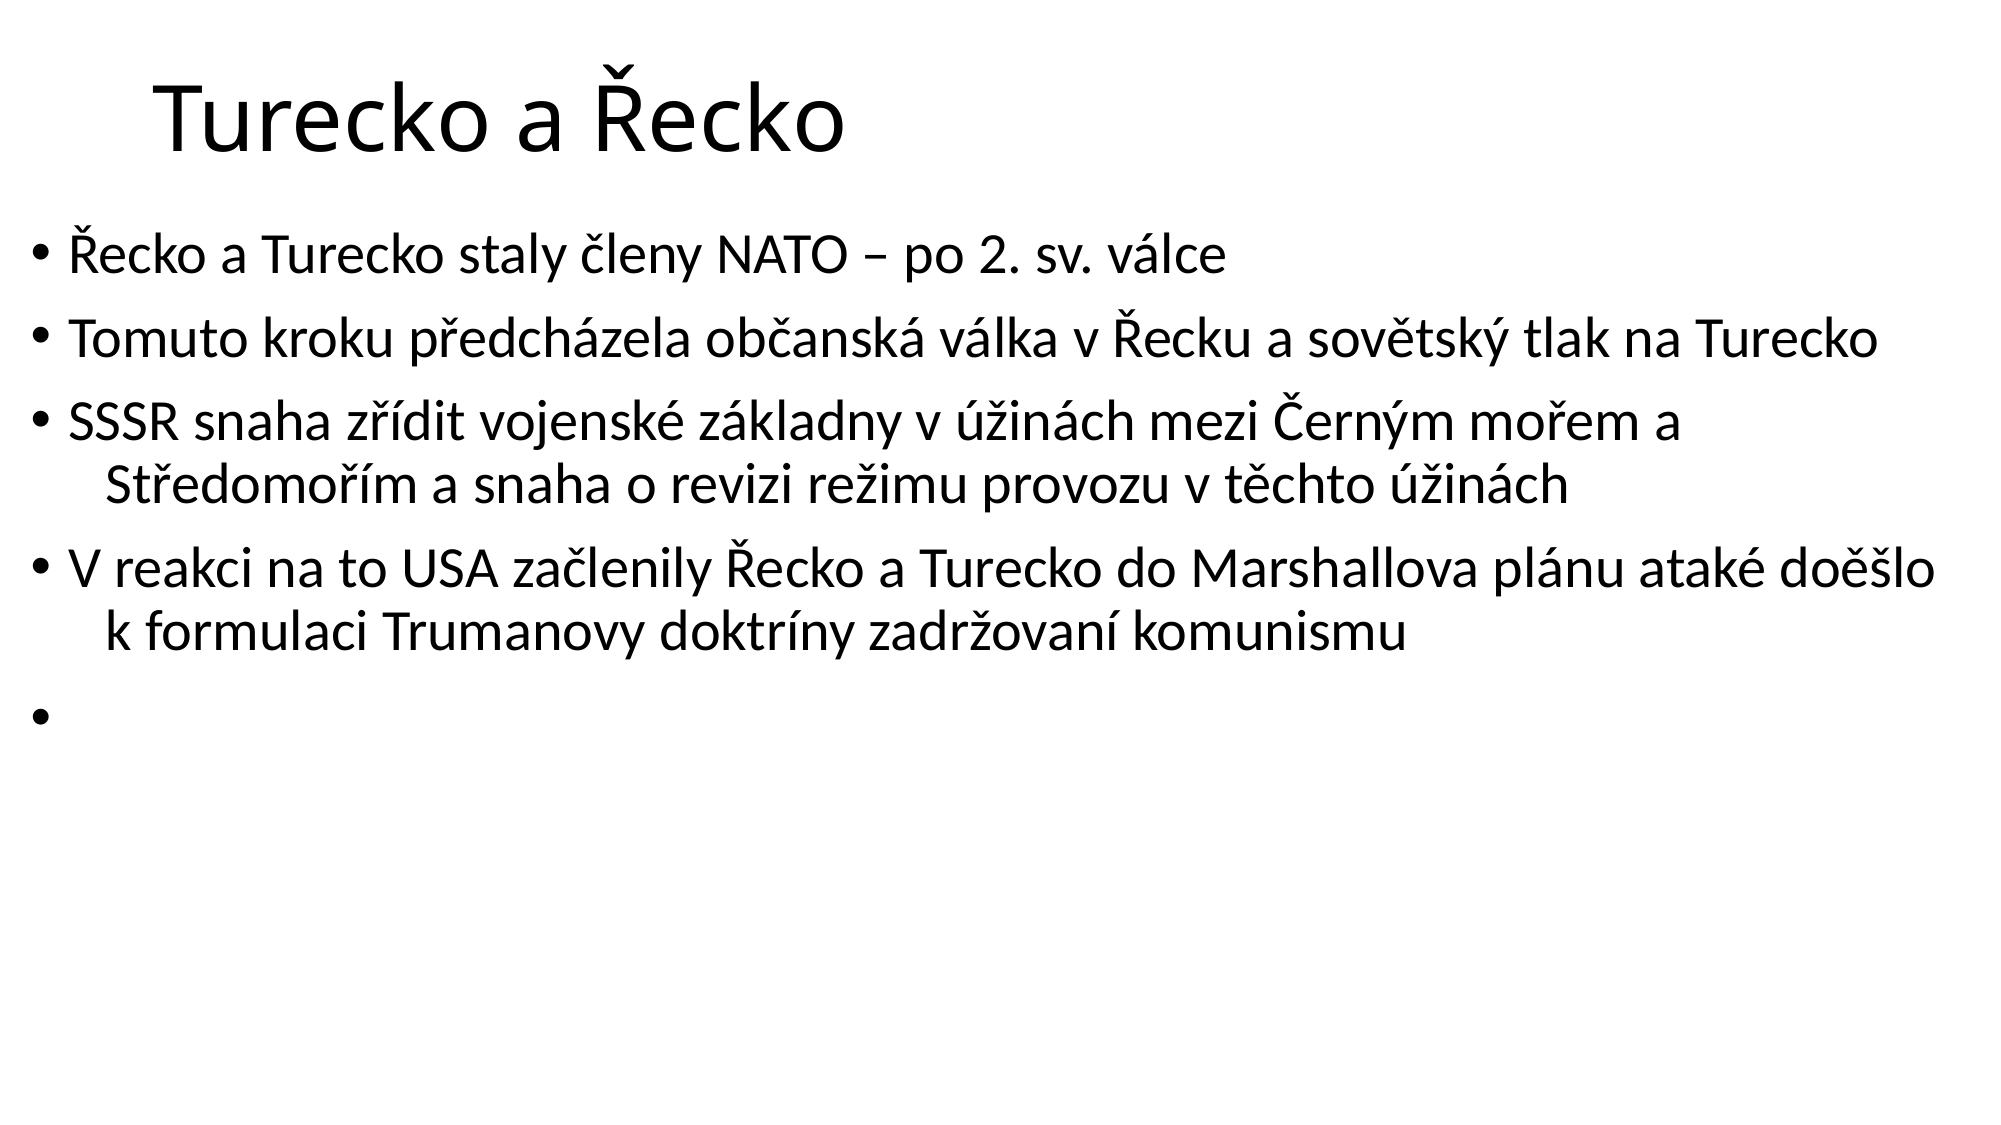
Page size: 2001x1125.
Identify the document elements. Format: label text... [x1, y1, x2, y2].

list Řecko a Turecko staly členy NATO – po 2. sv. válce Tomuto kroku předcházela občanská válka v Řecku a sovětský tlak na Turecko SSSR snaha zřídit vojenské základny v úžinách mezi Černým mořem a Středomořím a snaha o revizi režimu provozu v těchto úžinách V reakci na to USA začlenily Řecko a Turecko do Marshallova plánu ataké doěšlo k formulaci Trumanovy doktríny zadržovaní komunismu [15, 215, 2000, 1125]
title Turecko a Řecko [137, 59, 1863, 183]
